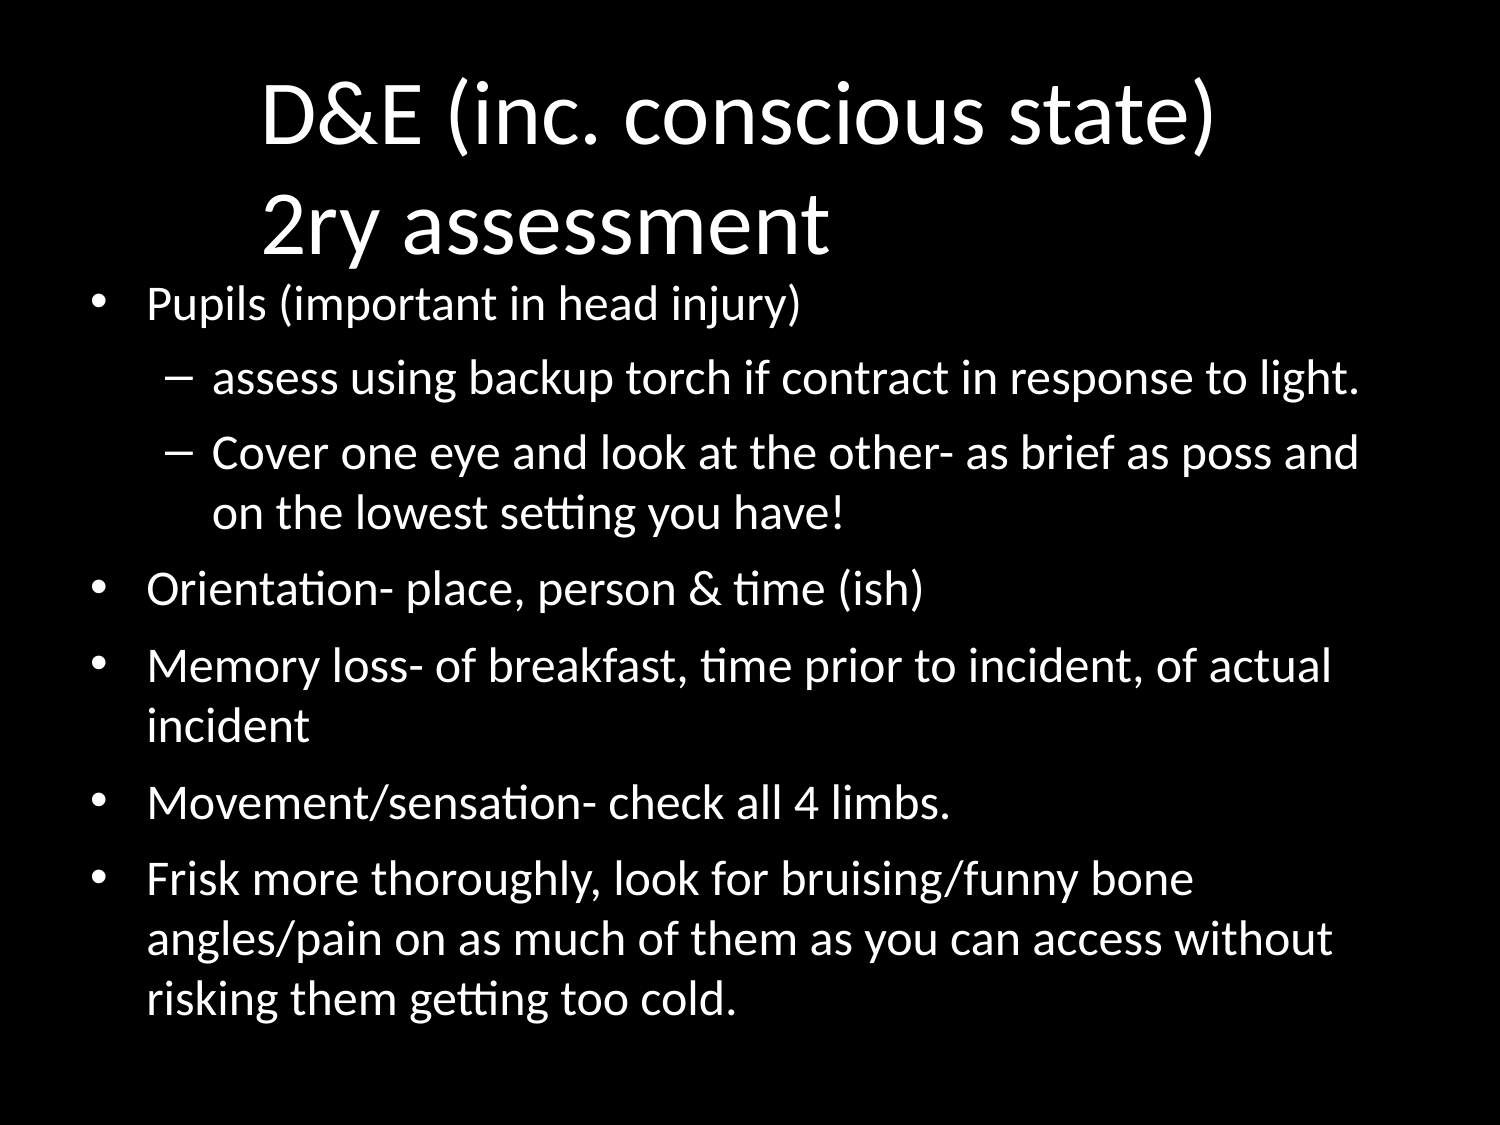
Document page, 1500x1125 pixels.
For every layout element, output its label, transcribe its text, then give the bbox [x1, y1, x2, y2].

list Pupils (important in head injury) assess using backup torch if contract in response to light. Cover one eye and look at the other- as brief as poss and on the lowest setting you have! Orientation- place, person & time (ish) Memory loss- of breakfast, time prior to incident, of actual incident Movement/sensation- check all 4 limbs. Frisk more thoroughly, look for bruising/funny bone angles/pain on as much of them as you can access without risking them getting too cold. [75, 262, 1425, 1005]
title D&E (inc. conscious state) 2ry assessment [75, 45, 1425, 233]
